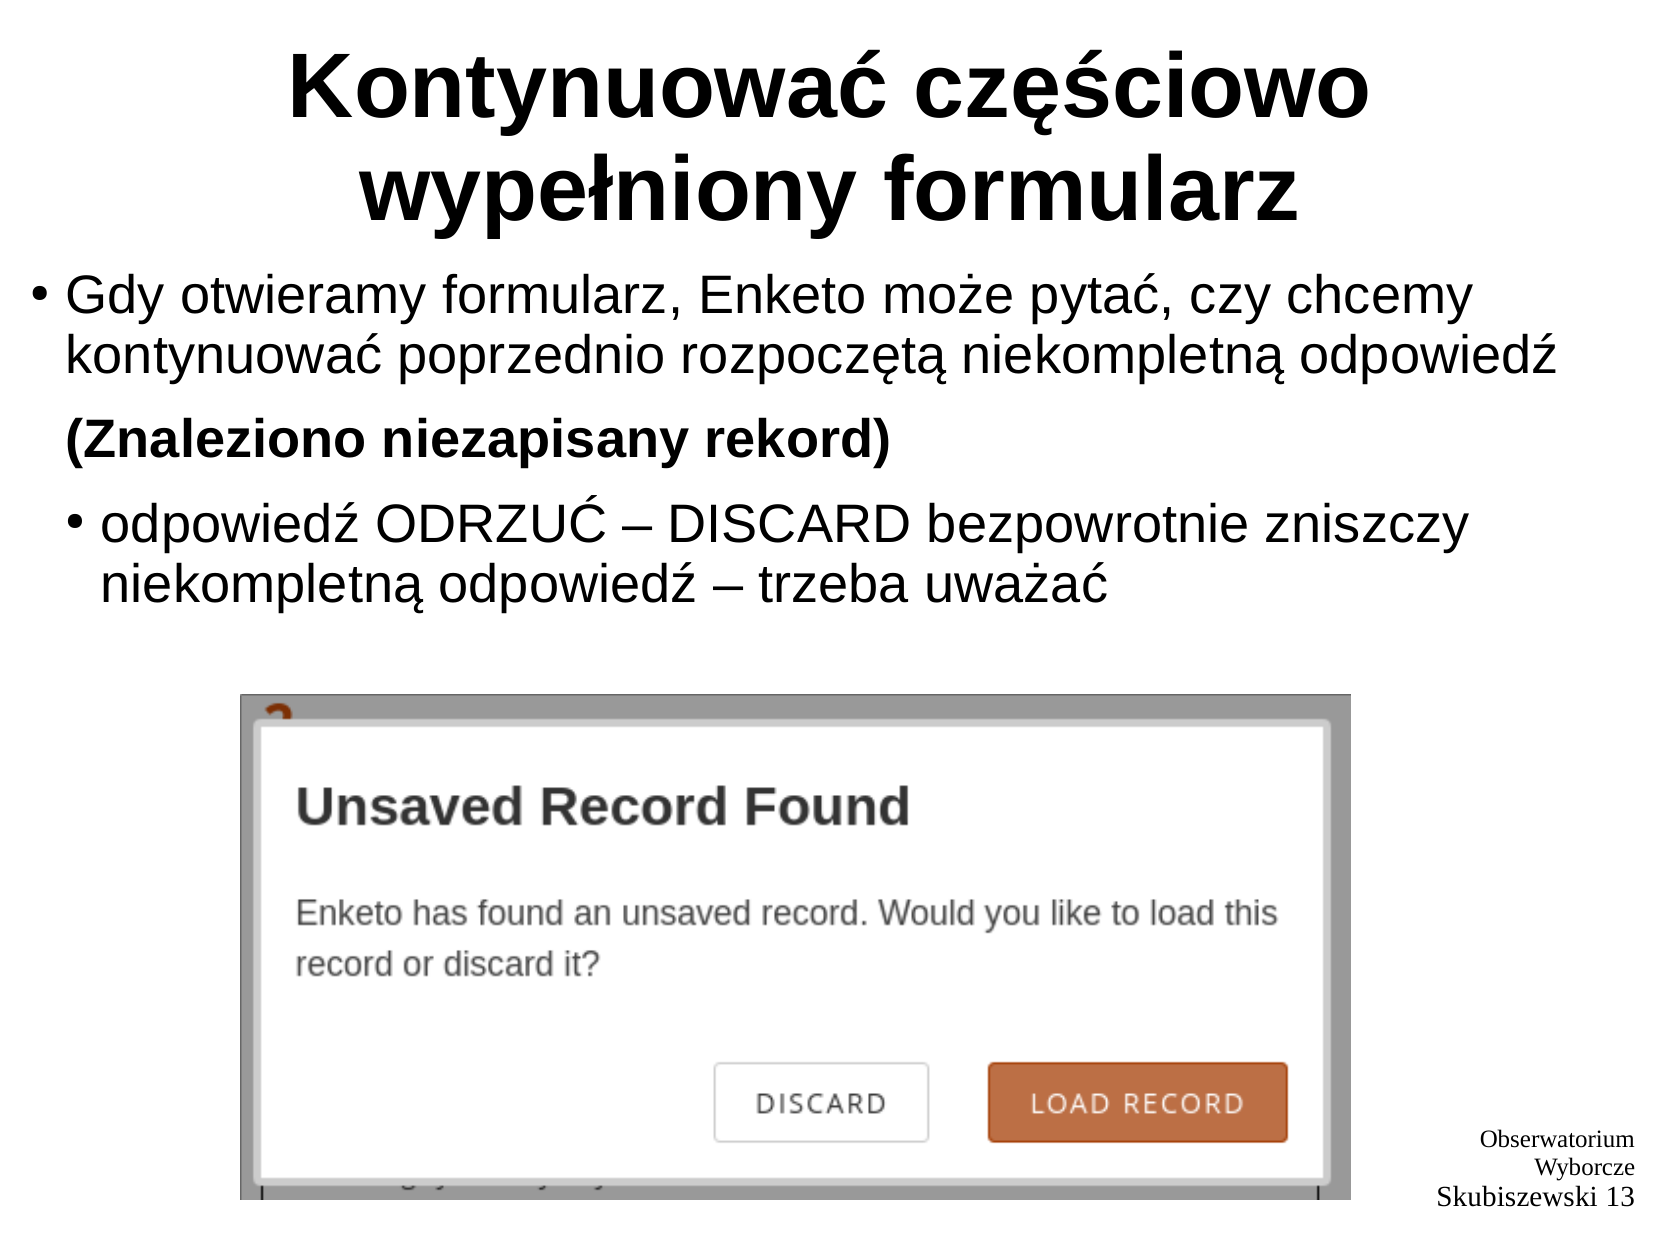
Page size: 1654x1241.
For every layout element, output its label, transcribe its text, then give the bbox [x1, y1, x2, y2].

list Gdy otwieramy formularz, Enketo może pytać, czy chcemy kontynuować poprzednio rozpoczętą niekompletną odpowiedź (Znaleziono niezapisany rekord) odpowiedź ODRZUĆ – DISCARD bezpowrotnie zniszczy niekompletną odpowiedź – trzeba uważać [30, 180, 1583, 1156]
picture [240, 694, 1351, 1201]
title Kontynuować częściowo wypełniony formularz [86, 34, 1575, 180]
